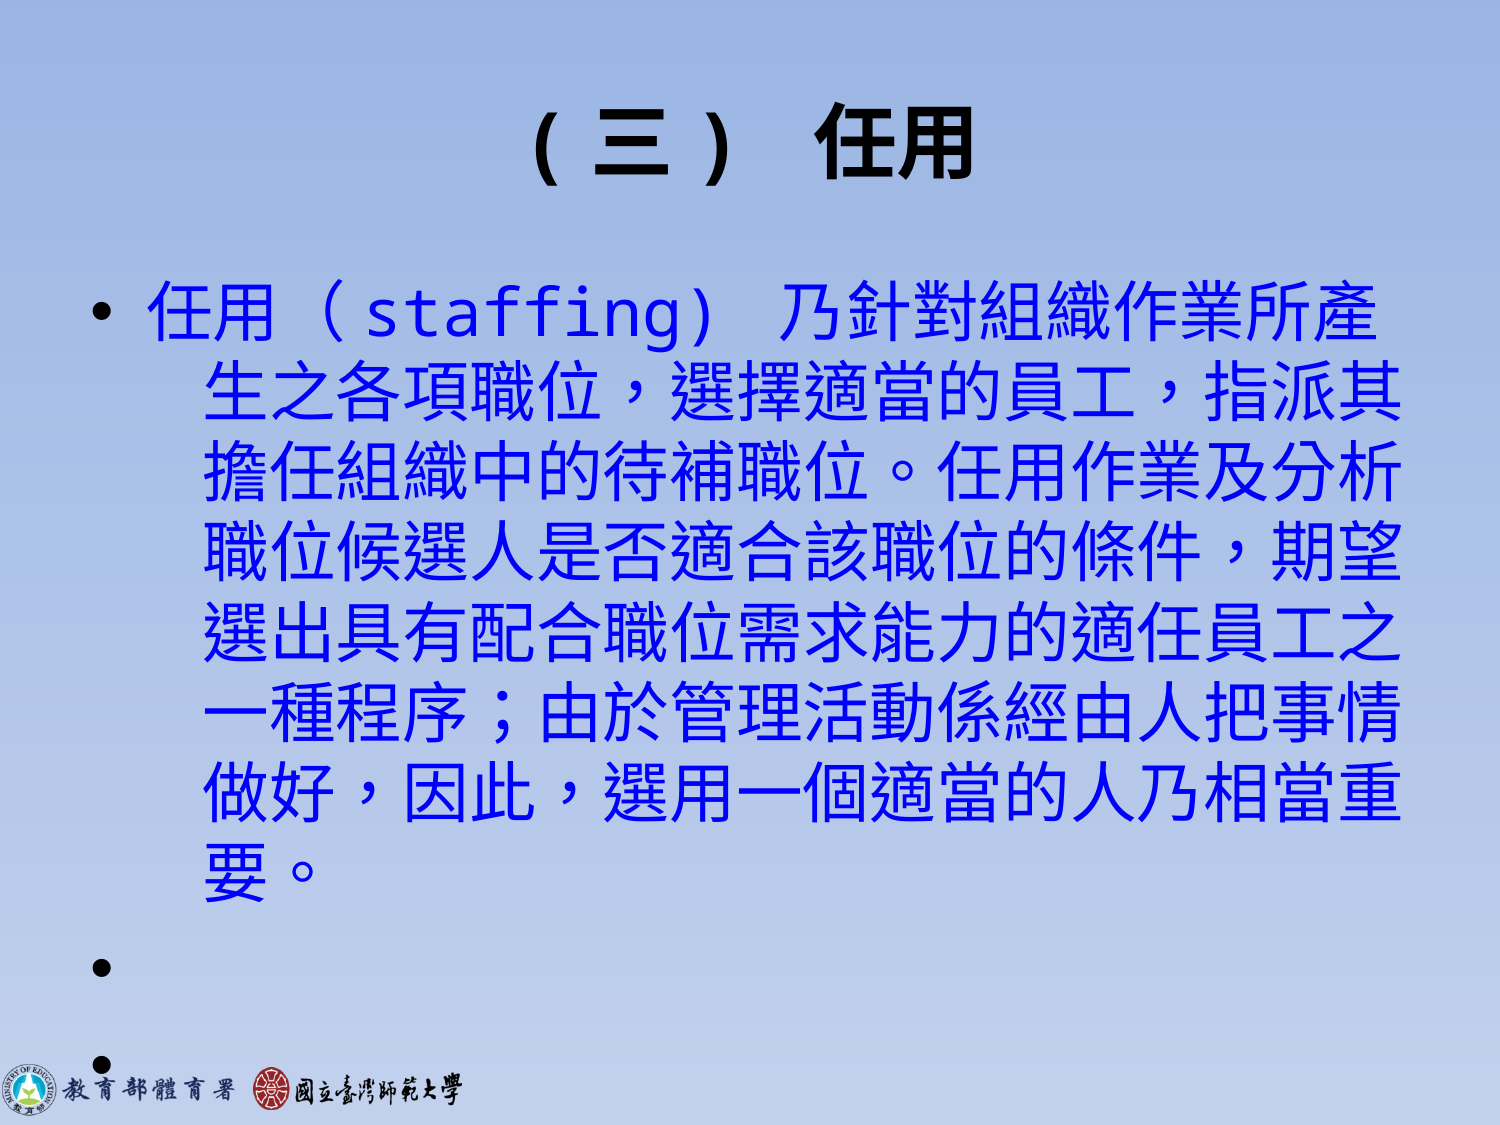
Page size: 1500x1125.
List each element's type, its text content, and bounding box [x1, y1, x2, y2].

title (三) 任用 [75, 45, 1426, 233]
list 任用（staffing) 乃針對組織作業所產生之各項職位，選擇適當的員工，指派其擔任組織中的待補職位。任用作業及分析職位候選人是否適合該職位的條件，期望選出具有配合職位需求能力的適任員工之一種程序；由於管理活動係經由人把事情做好，因此，選用一個適當的人乃相當重要。 [75, 262, 1426, 1005]
